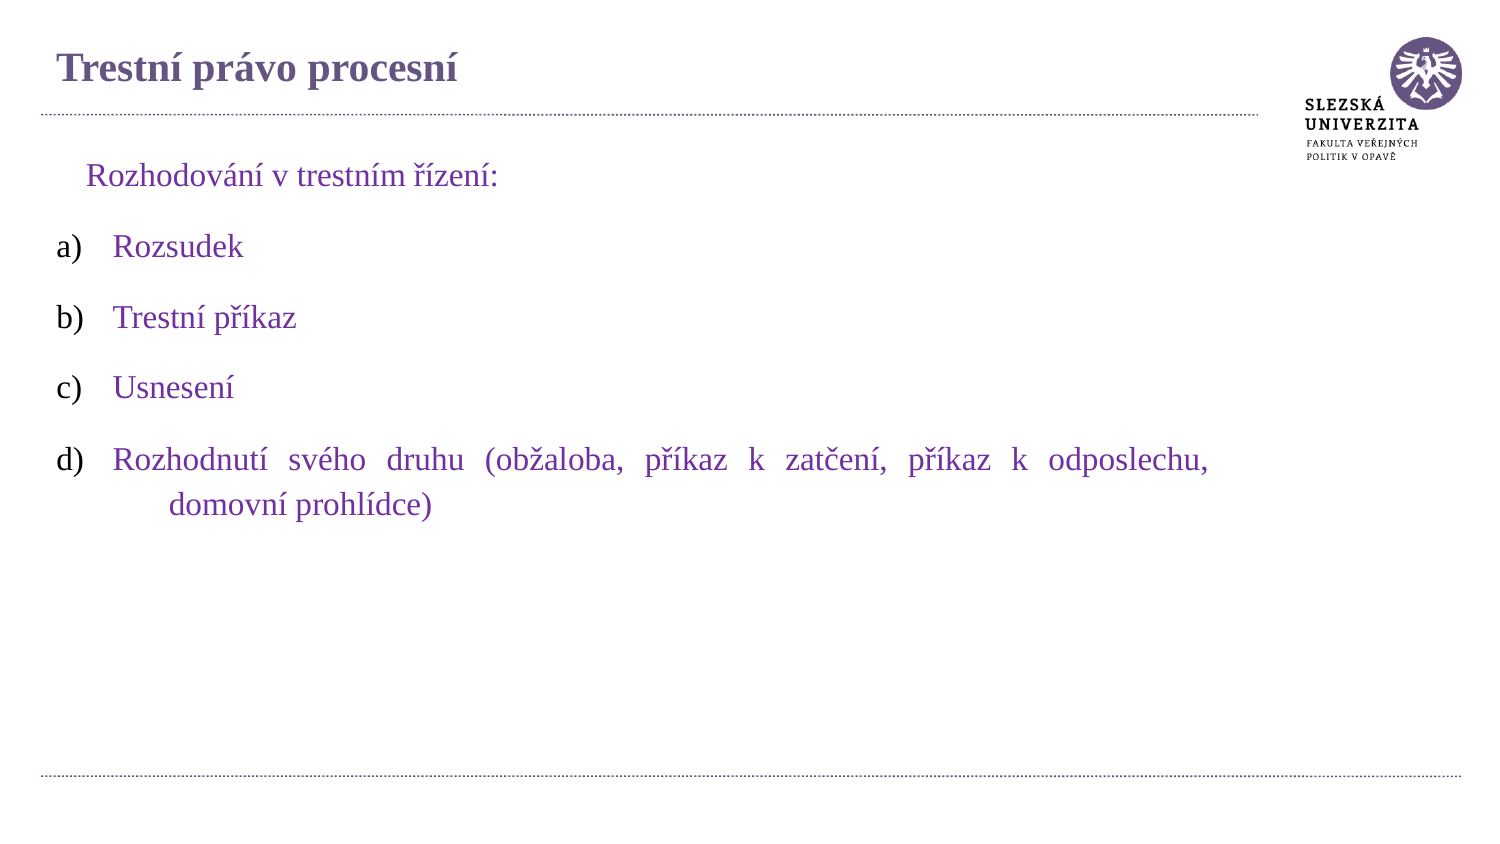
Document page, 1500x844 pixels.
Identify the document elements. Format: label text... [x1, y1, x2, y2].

title Trestní právo procesní [41, 32, 1325, 116]
text_box Rozhodování v trestním řízení: Rozsudek Trestní příkaz Usnesení Rozhodnutí svého druhu (obžaloba, příkaz k zatčení, příkaz k odposlechu, domovní prohlídce) [41, 139, 1226, 702]
